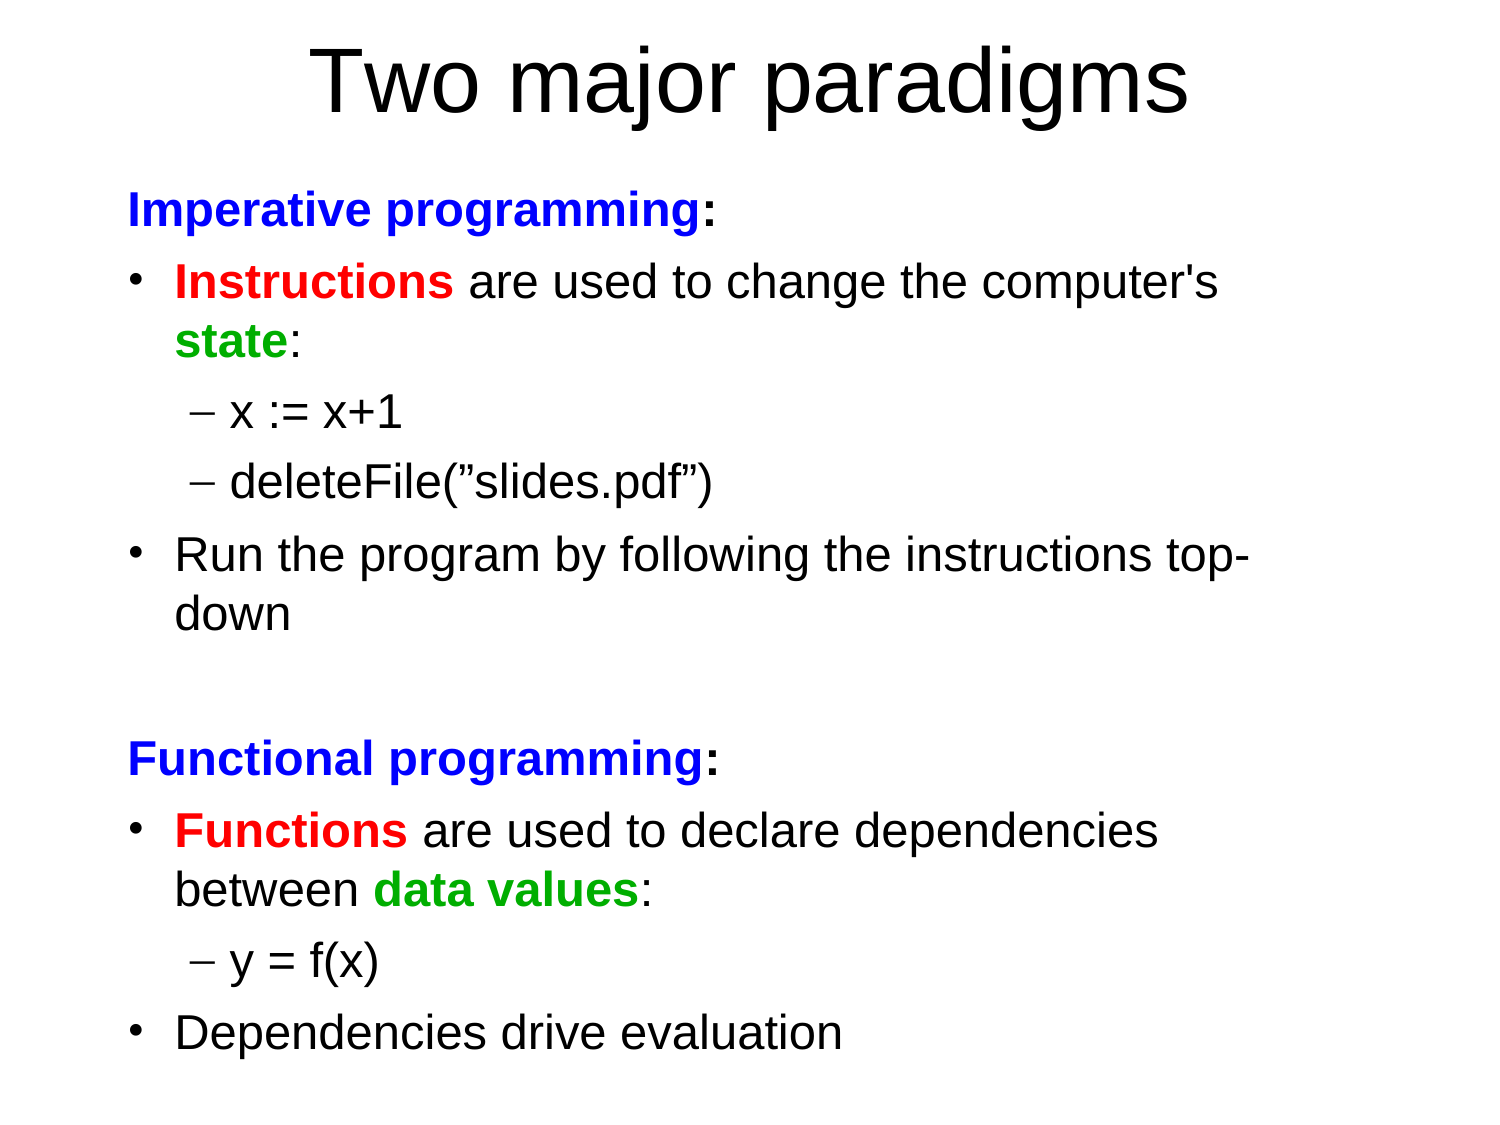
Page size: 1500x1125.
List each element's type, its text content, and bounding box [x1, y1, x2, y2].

list Imperative programming: Instructions are used to change the computer's state: x := x+1 deleteFile(”slides.pdf”) Run the program by following the instructions top-down Functional programming: Functions are used to declare dependencies between data values: y = f(x) Dependencies drive evaluation [112, 170, 1351, 1072]
title Two major paradigms [112, 0, 1388, 170]
